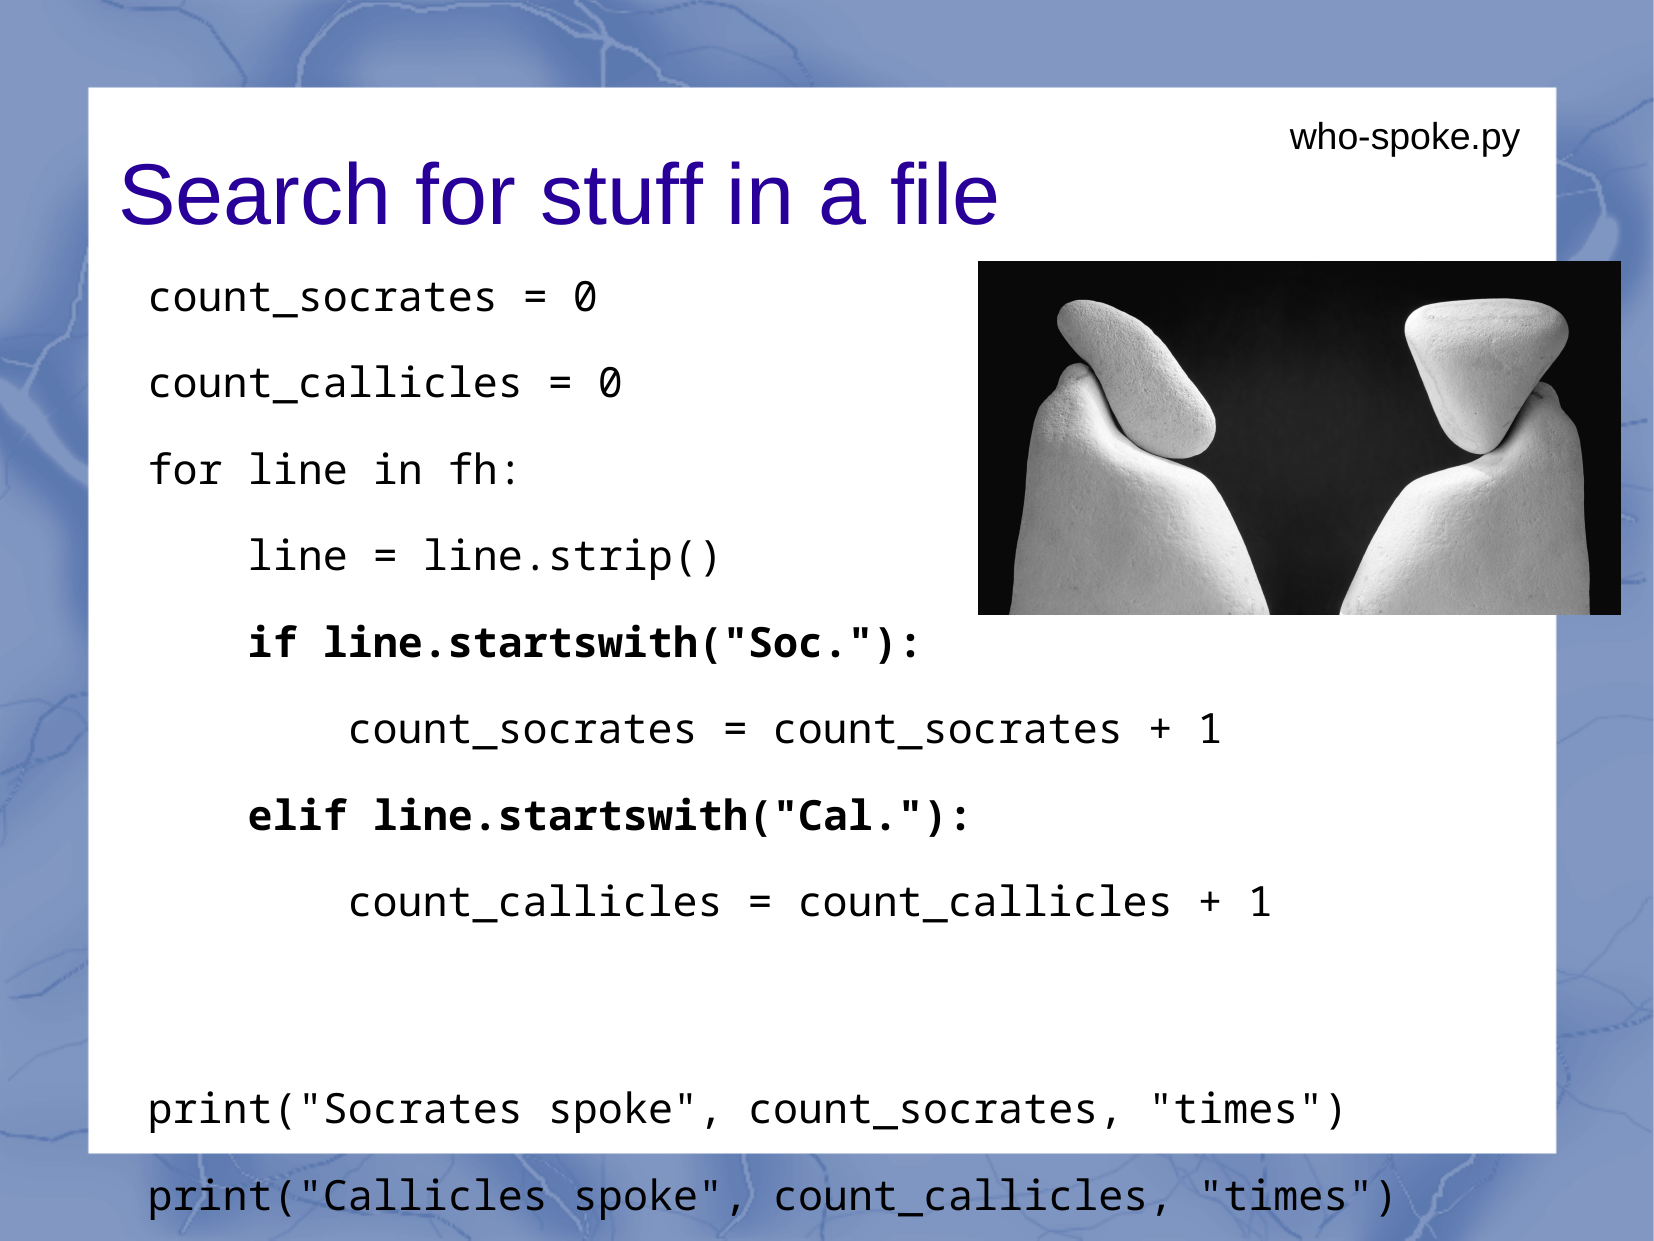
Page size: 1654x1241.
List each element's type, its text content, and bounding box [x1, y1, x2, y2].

list count_socrates = 0 count_callicles = 0 for line in fh: line = line.strip() if line.startswith("Soc."): count_socrates = count_socrates + 1 elif line.startswith("Cal."): count_callicles = count_callicles + 1 print("Socrates spoke", count_socrates, "times") print("Callicles spoke", count_callicles, "times") [147, 266, 1506, 1128]
text_box who-spoke.py [1275, 108, 1535, 166]
title Search for stuff in a file [118, 90, 1536, 298]
picture [0, 0, 1654, 1241]
